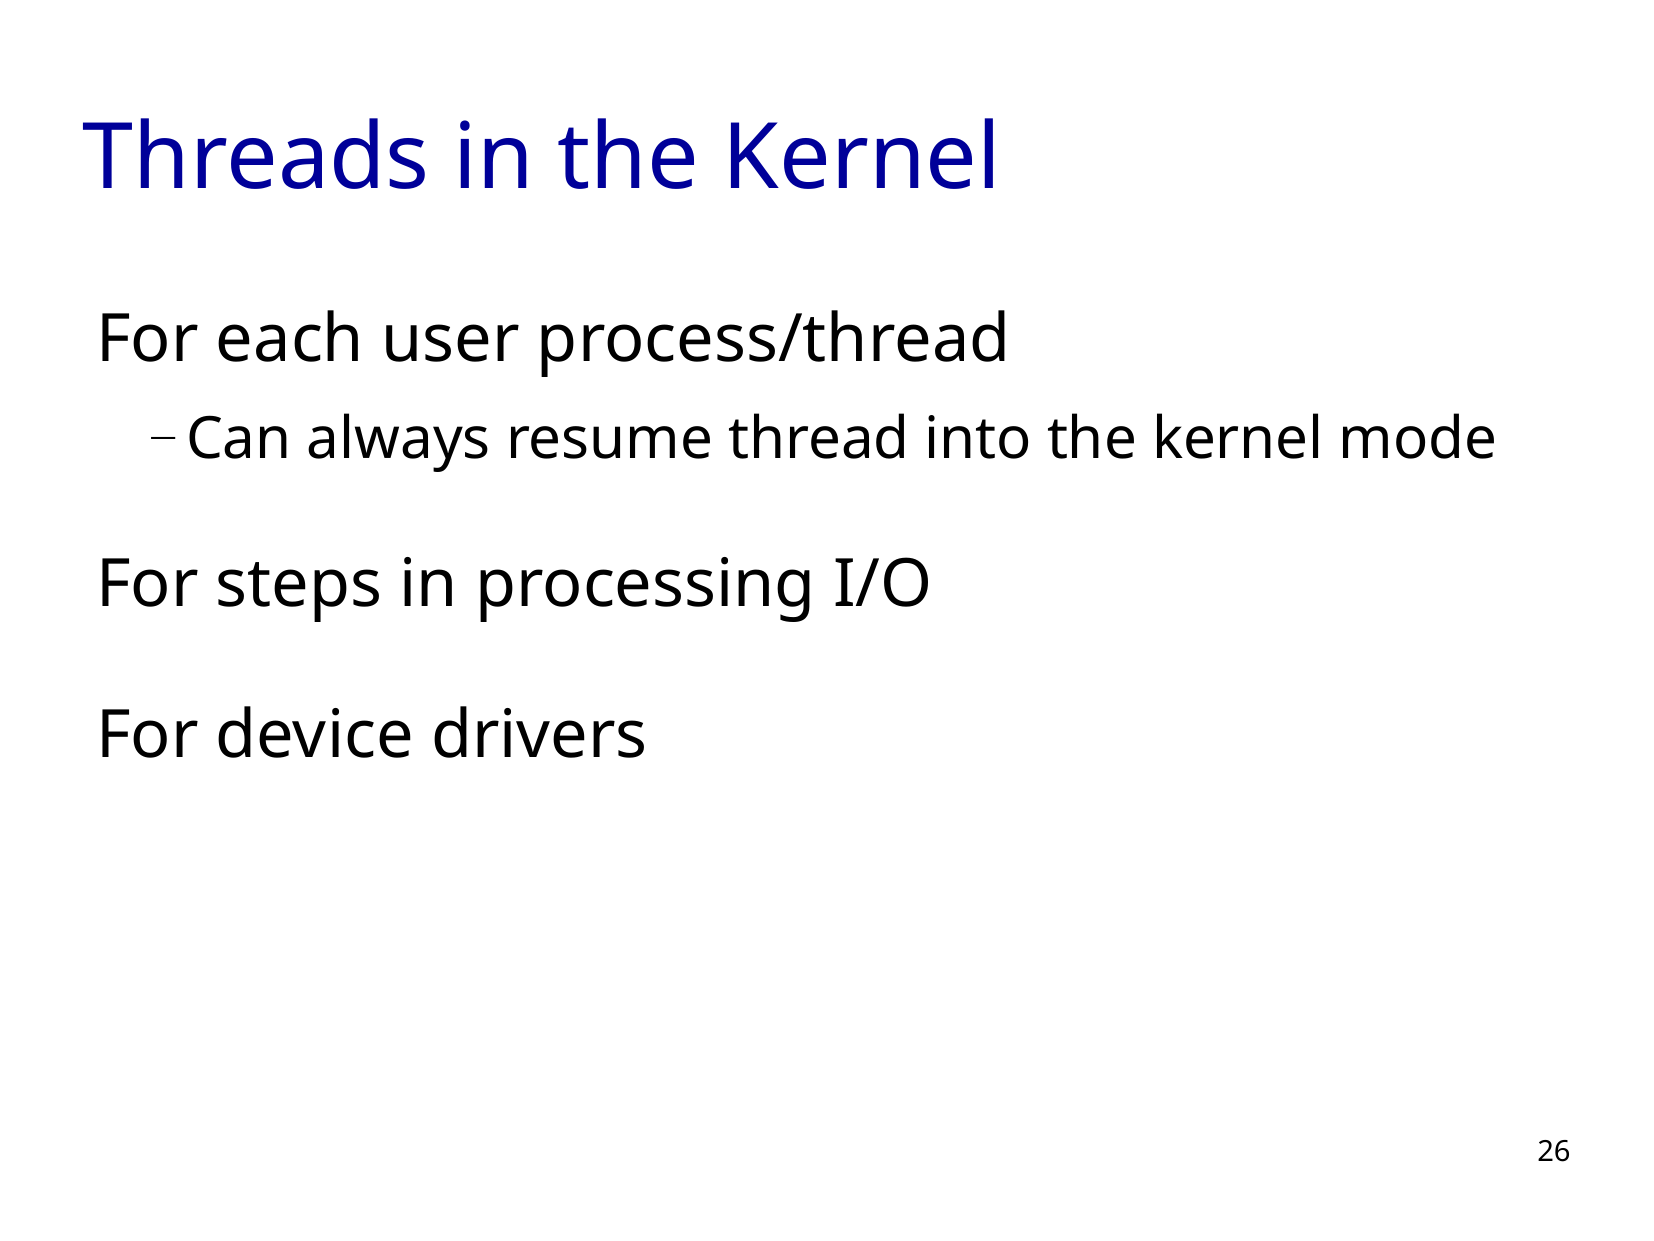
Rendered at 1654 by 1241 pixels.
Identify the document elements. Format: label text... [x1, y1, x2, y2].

list For each user process/thread Can always resume thread into the kernel mode For steps in processing I/O For device drivers [60, 290, 1571, 1096]
title Threads in the Kernel [82, 49, 1571, 257]
